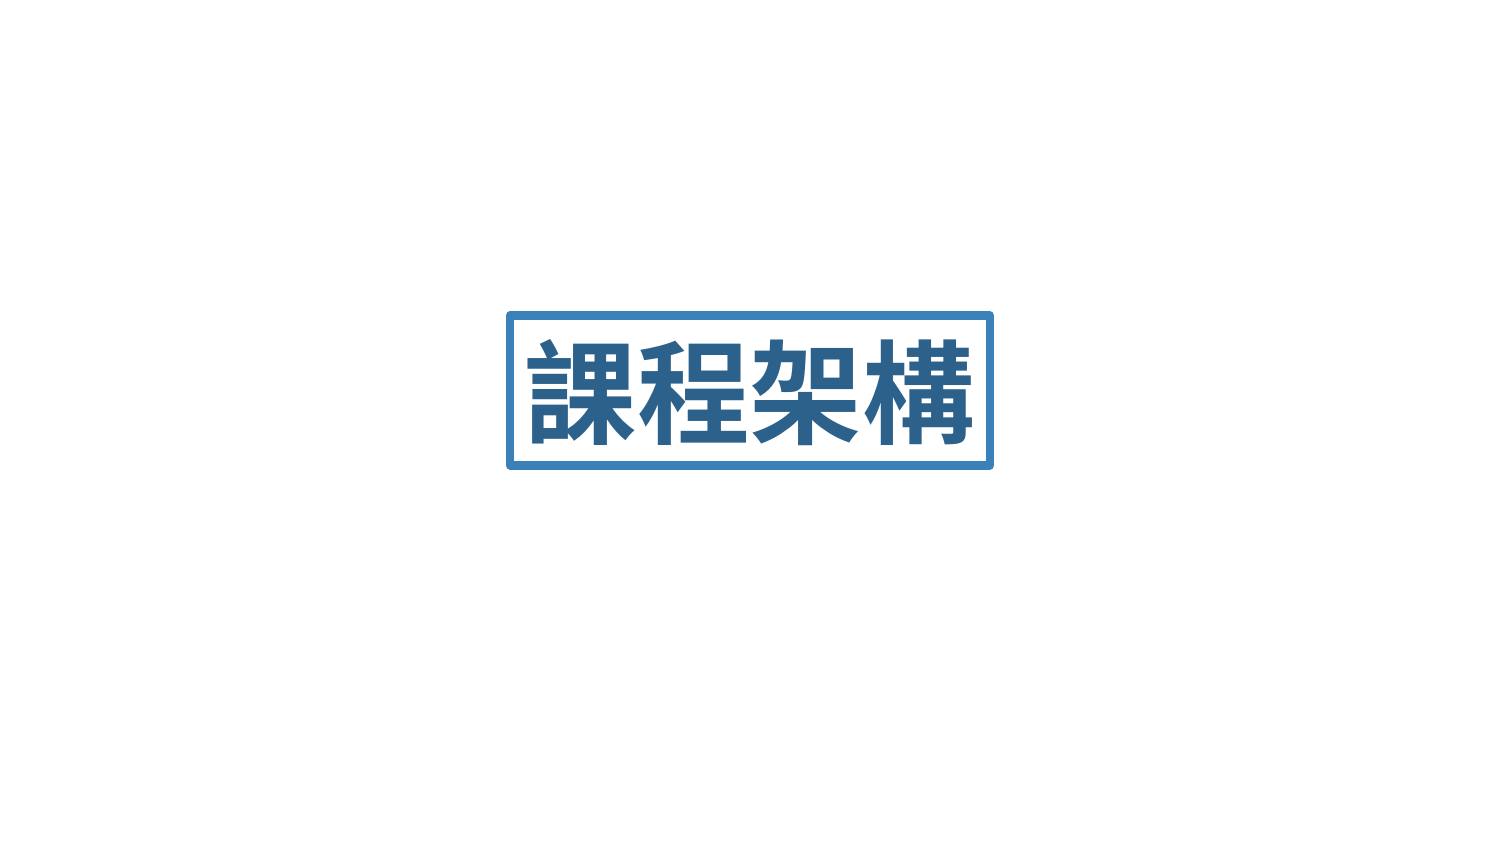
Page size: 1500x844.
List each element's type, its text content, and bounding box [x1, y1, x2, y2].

text_box 課程架構 [510, 315, 990, 466]
